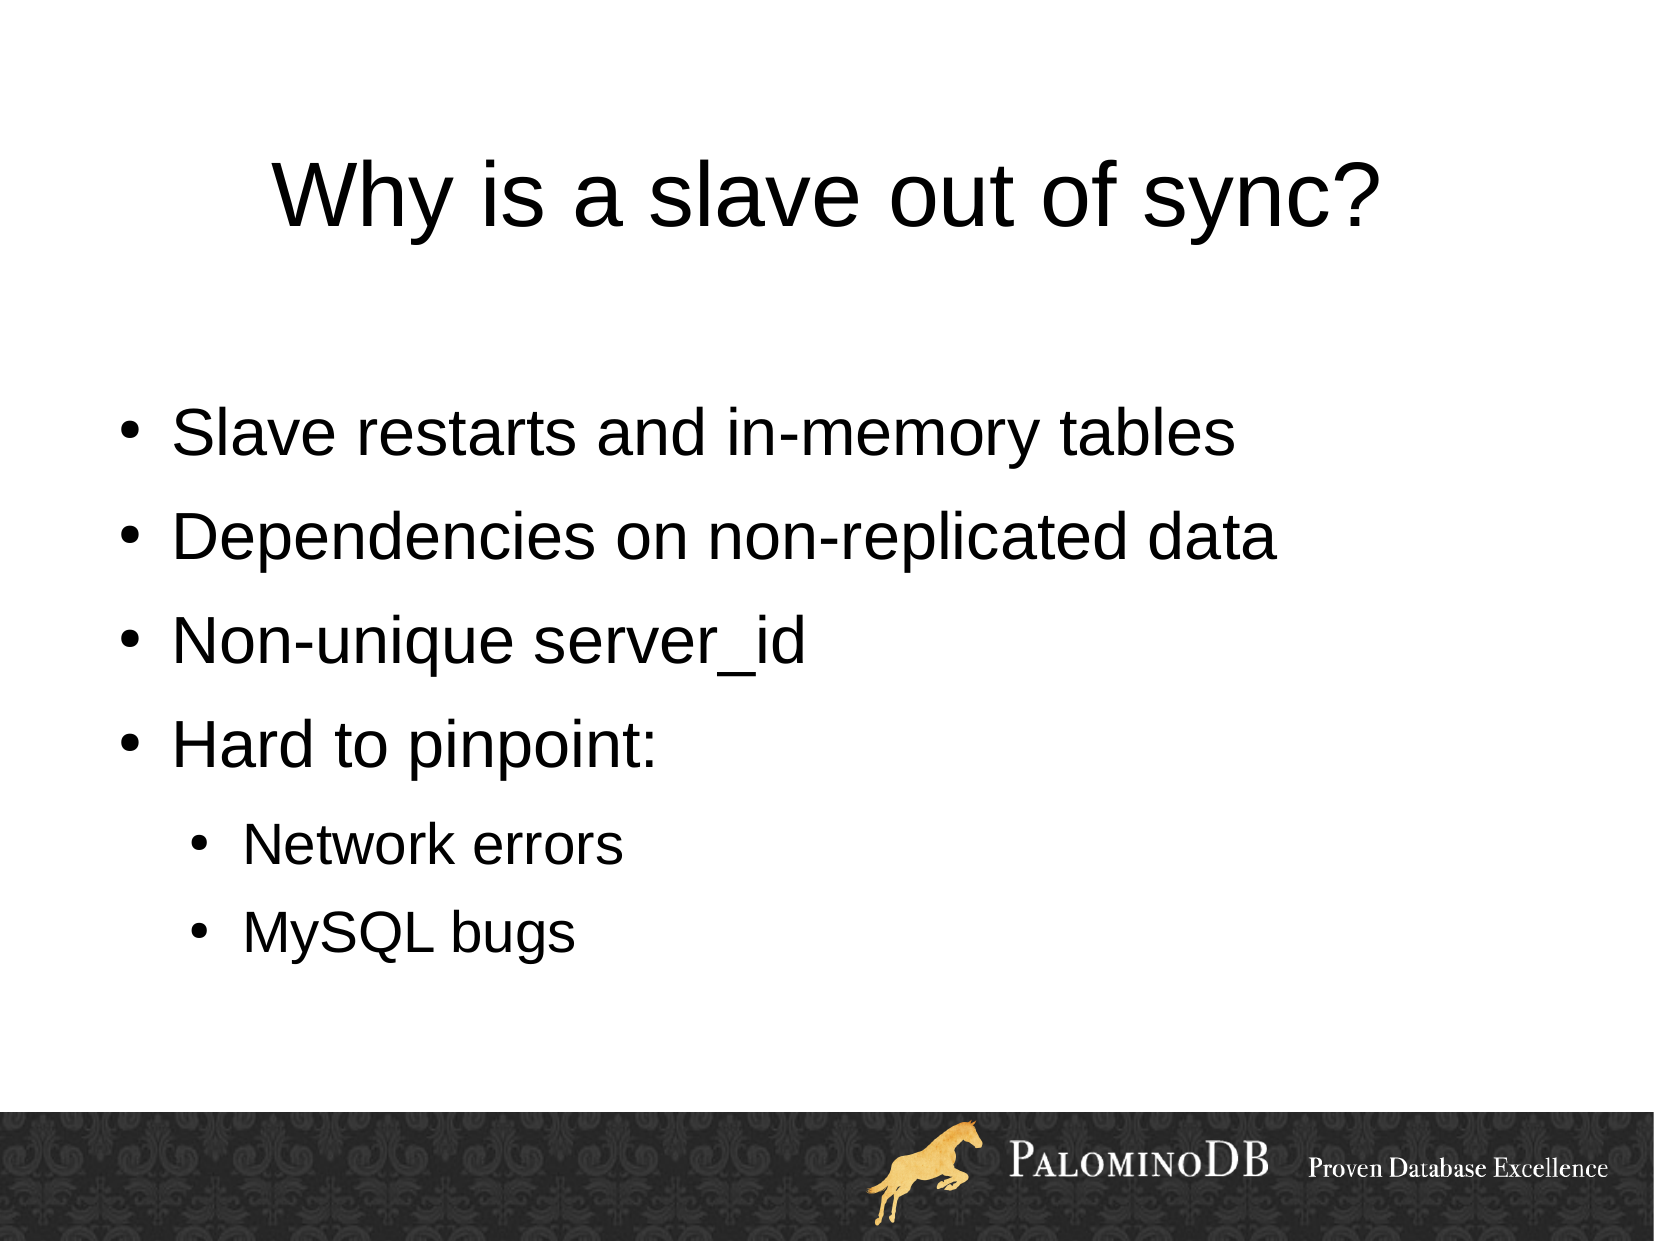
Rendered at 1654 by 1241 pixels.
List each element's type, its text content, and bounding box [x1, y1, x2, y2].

picture [0, 1109, 1654, 1241]
list Slave restarts and in-memory tables Dependencies on non-replicated data Non-unique server_id Hard to pinpoint: Network errors MySQL bugs [82, 290, 1571, 1109]
title Why is a slave out of sync? [121, 91, 1534, 290]
